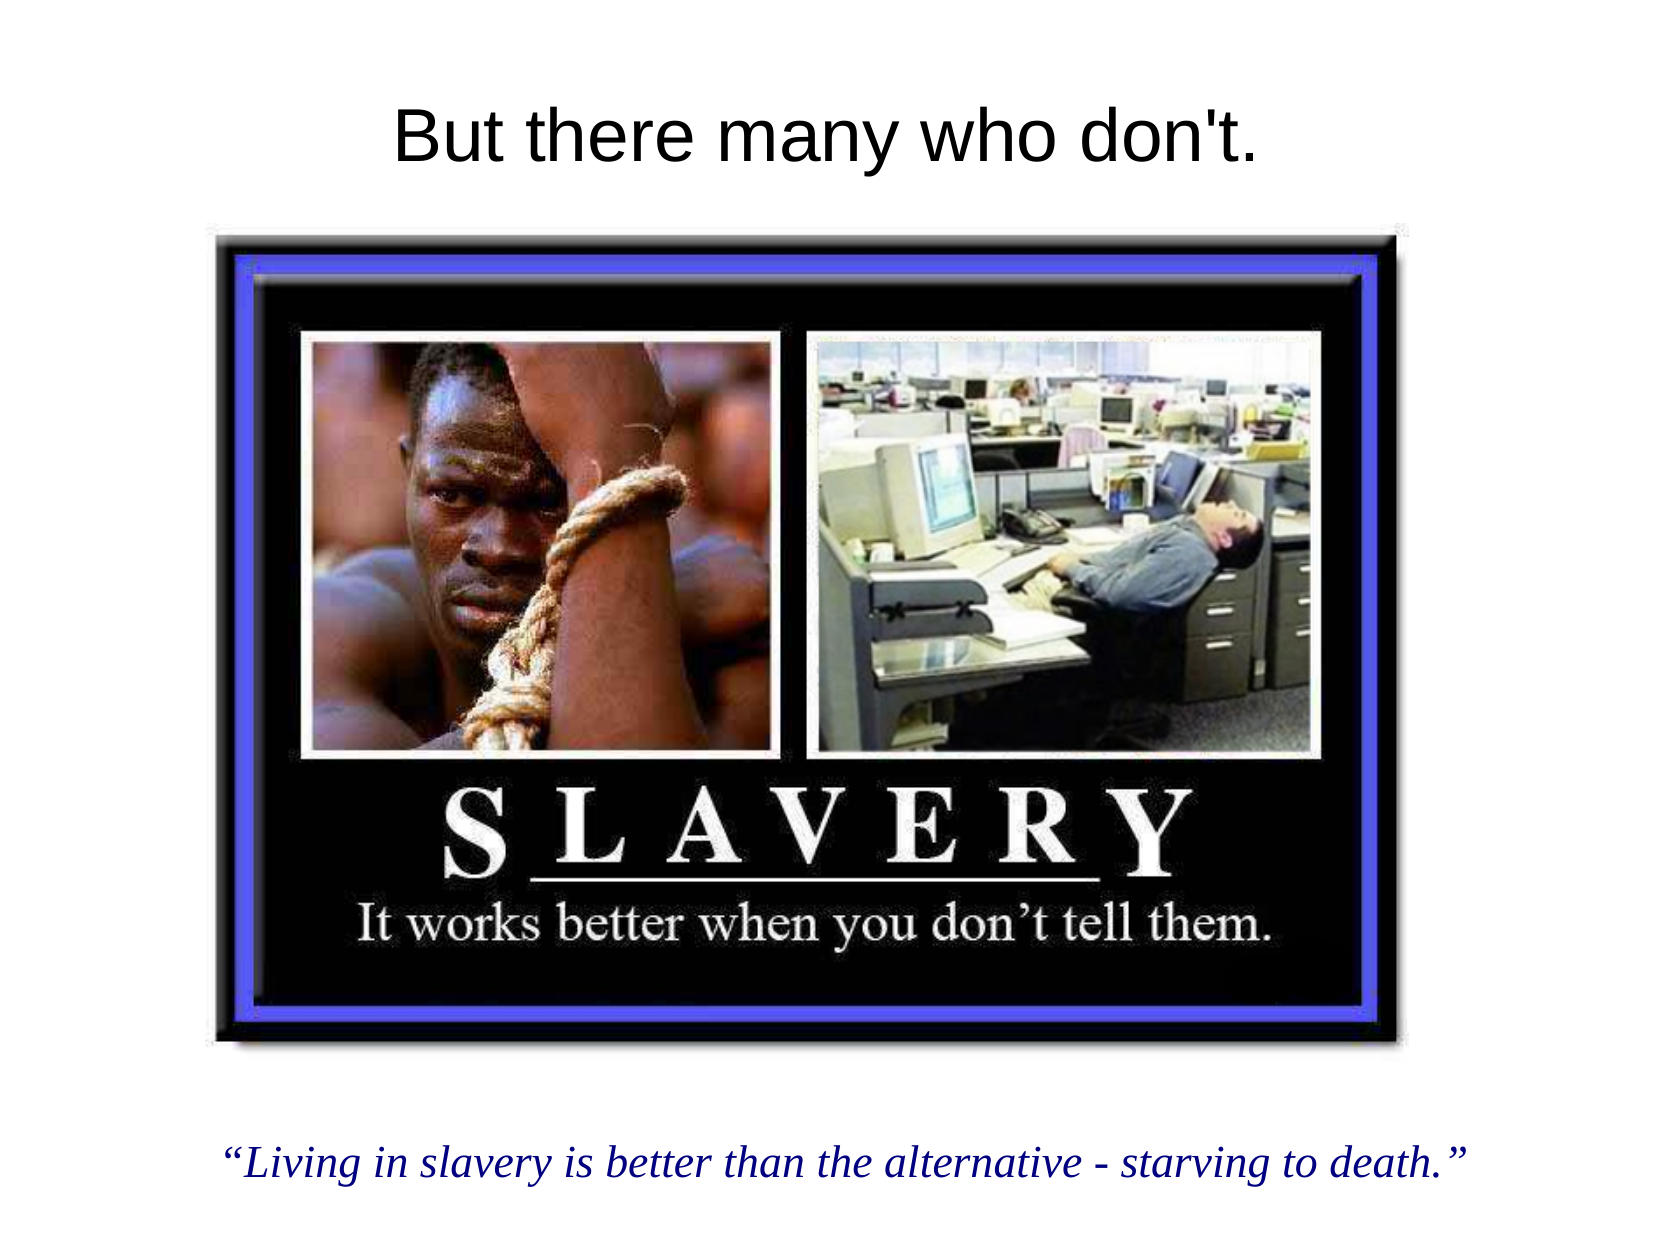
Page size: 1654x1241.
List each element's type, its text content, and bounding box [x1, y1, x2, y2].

title But there many who don't. [82, 31, 1571, 239]
text_box “Living in slavery is better than the alternative - starving to death.” [41, 1139, 1612, 1191]
picture [205, 223, 1409, 1065]
